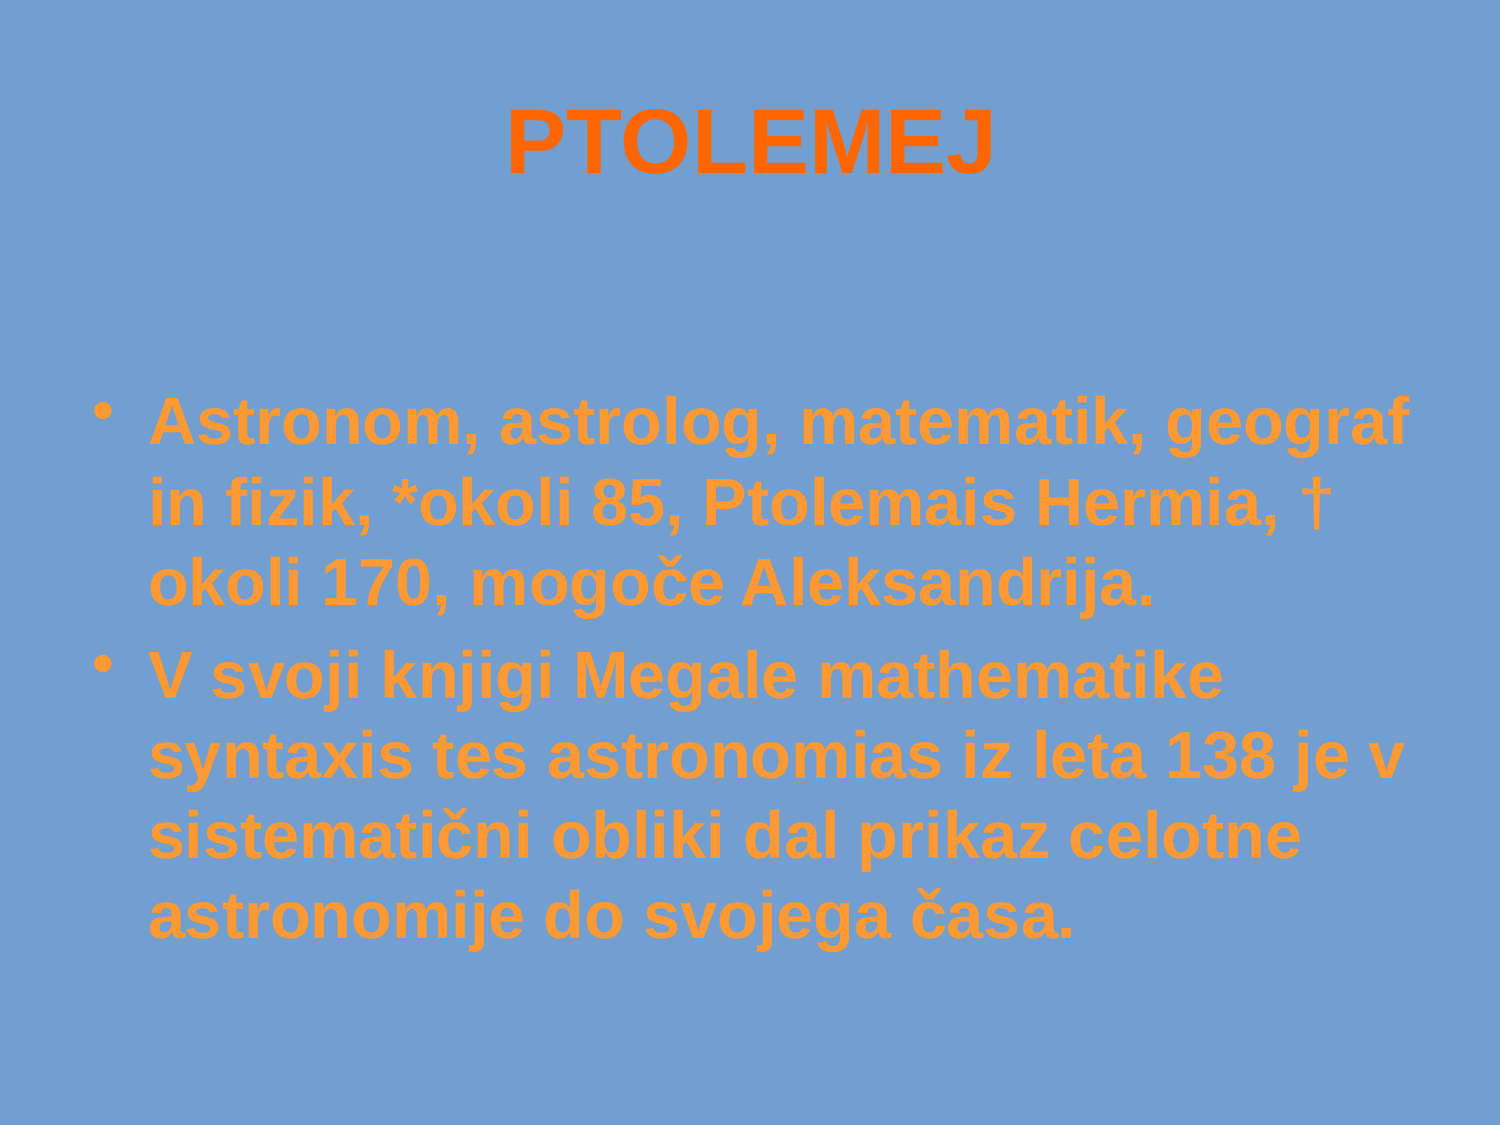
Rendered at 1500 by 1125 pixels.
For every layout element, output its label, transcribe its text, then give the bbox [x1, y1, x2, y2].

title PTOLEMEJ [76, 42, 1427, 231]
list Astronom, astrolog, matematik, geograf in fizik, *okoli 85, Ptolemais Hermia, † okoli 170, mogoče Aleksandrija. V svoji knjigi Megale mathematike syntaxis tes astronomias iz leta 138 je v sistematični obliki dal prikaz celotne astronomije do svojega časa. [76, 370, 1427, 1125]
